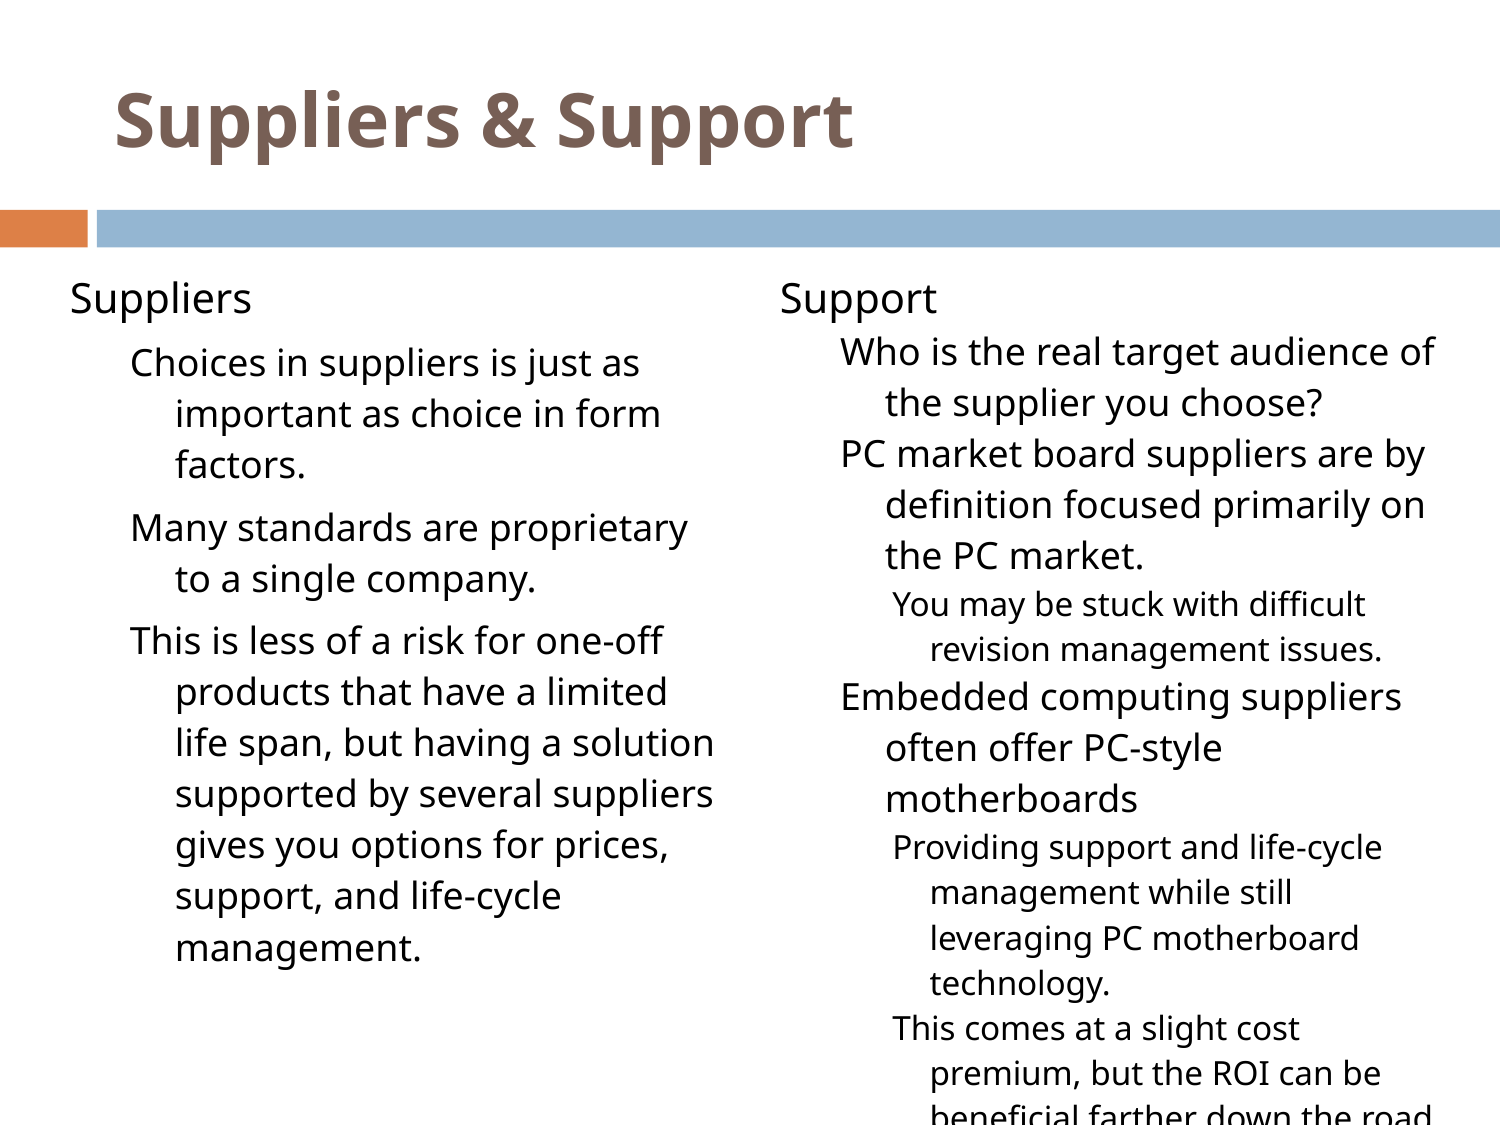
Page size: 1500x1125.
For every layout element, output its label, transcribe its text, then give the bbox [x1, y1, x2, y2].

list Support Who is the real target audience of the supplier you choose? PC market board suppliers are by definition focused primarily on the PC market. You may be stuck with difficult revision management issues. Embedded computing suppliers often offer PC-style motherboards Providing support and life-cycle management while still leveraging PC motherboard technology. This comes at a slight cost premium, but the ROI can be beneficial farther down the road. [765, 260, 1460, 1046]
title Suppliers & Support [99, 37, 1438, 201]
list Suppliers Choices in suppliers is just as important as choice in form factors. Many standards are proprietary to a single company. This is less of a risk for one-off products that have a limited life span, but having a solution supported by several suppliers gives you options for prices, support, and life-cycle management. [55, 260, 738, 1011]
